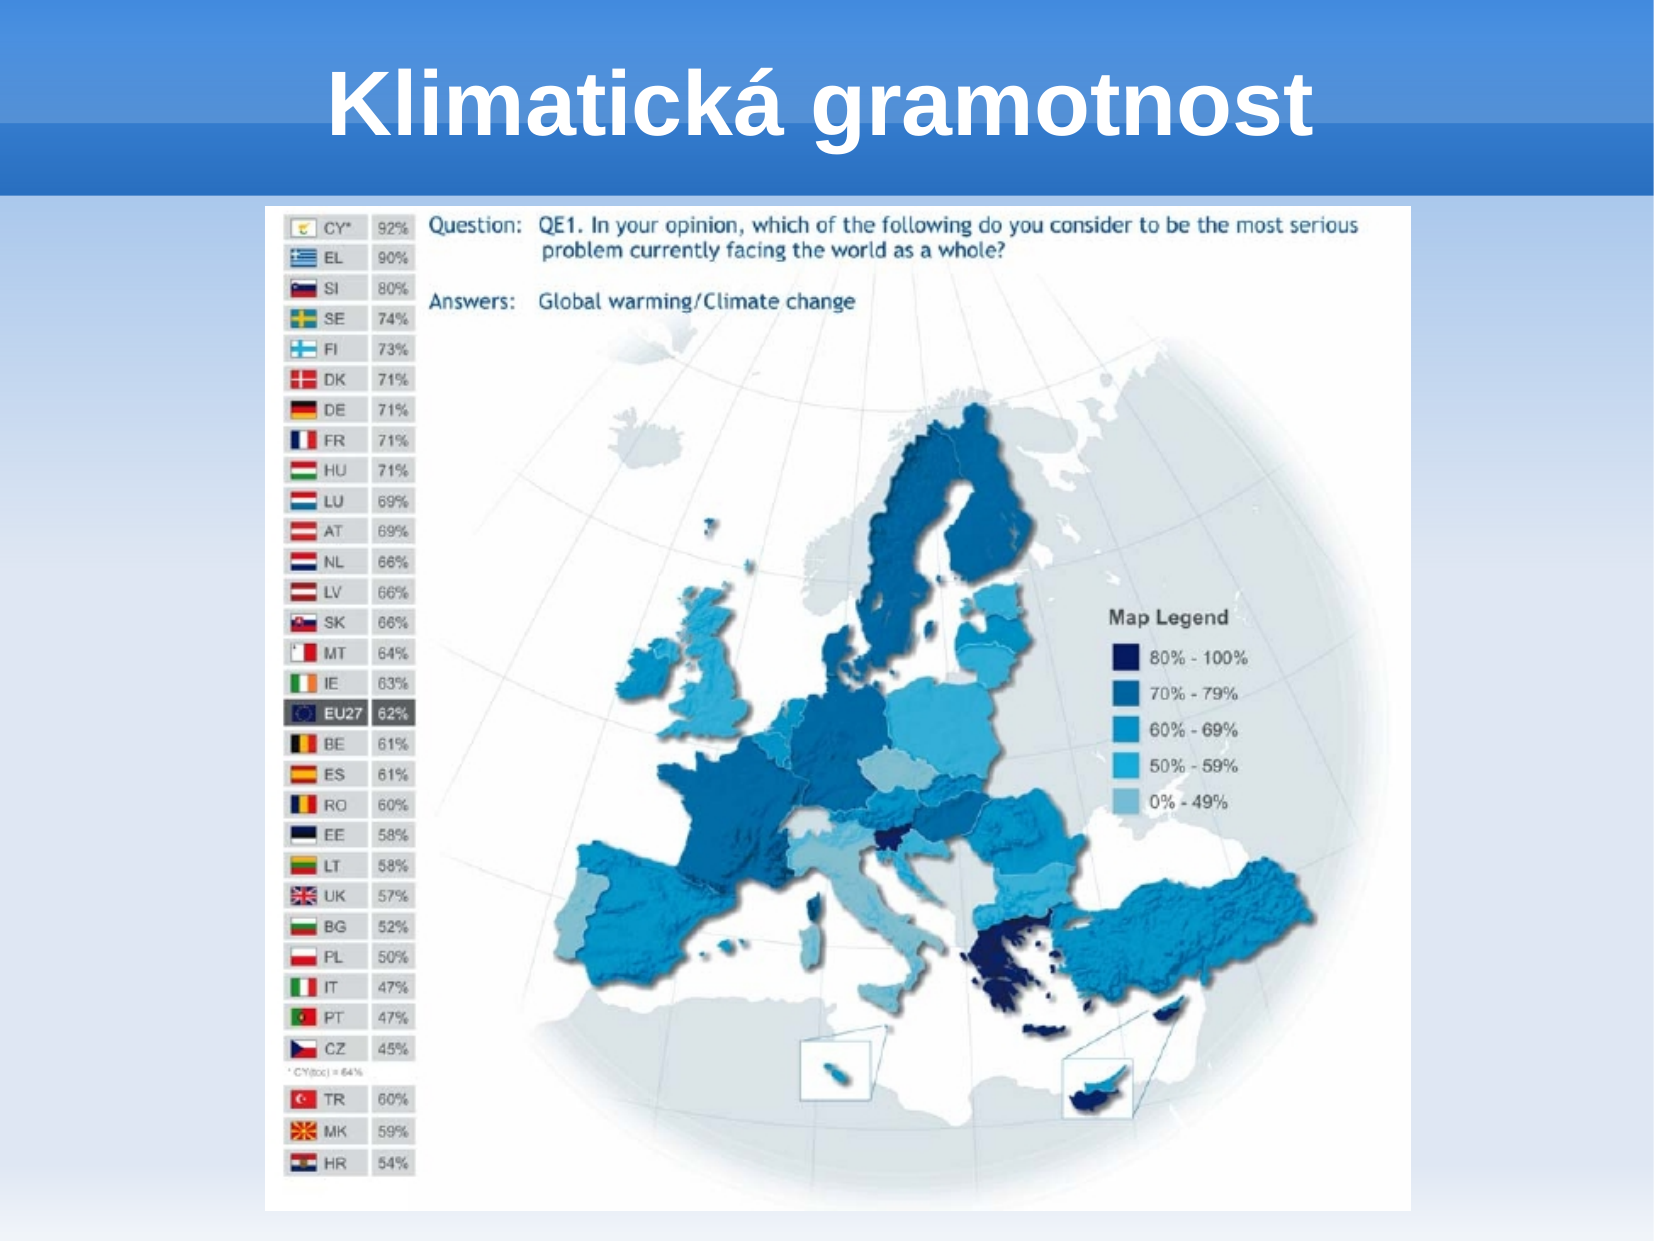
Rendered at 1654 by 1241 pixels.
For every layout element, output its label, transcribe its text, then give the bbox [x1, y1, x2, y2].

picture [0, 0, 1654, 1241]
title Klimatická gramotnost [76, 0, 1565, 208]
